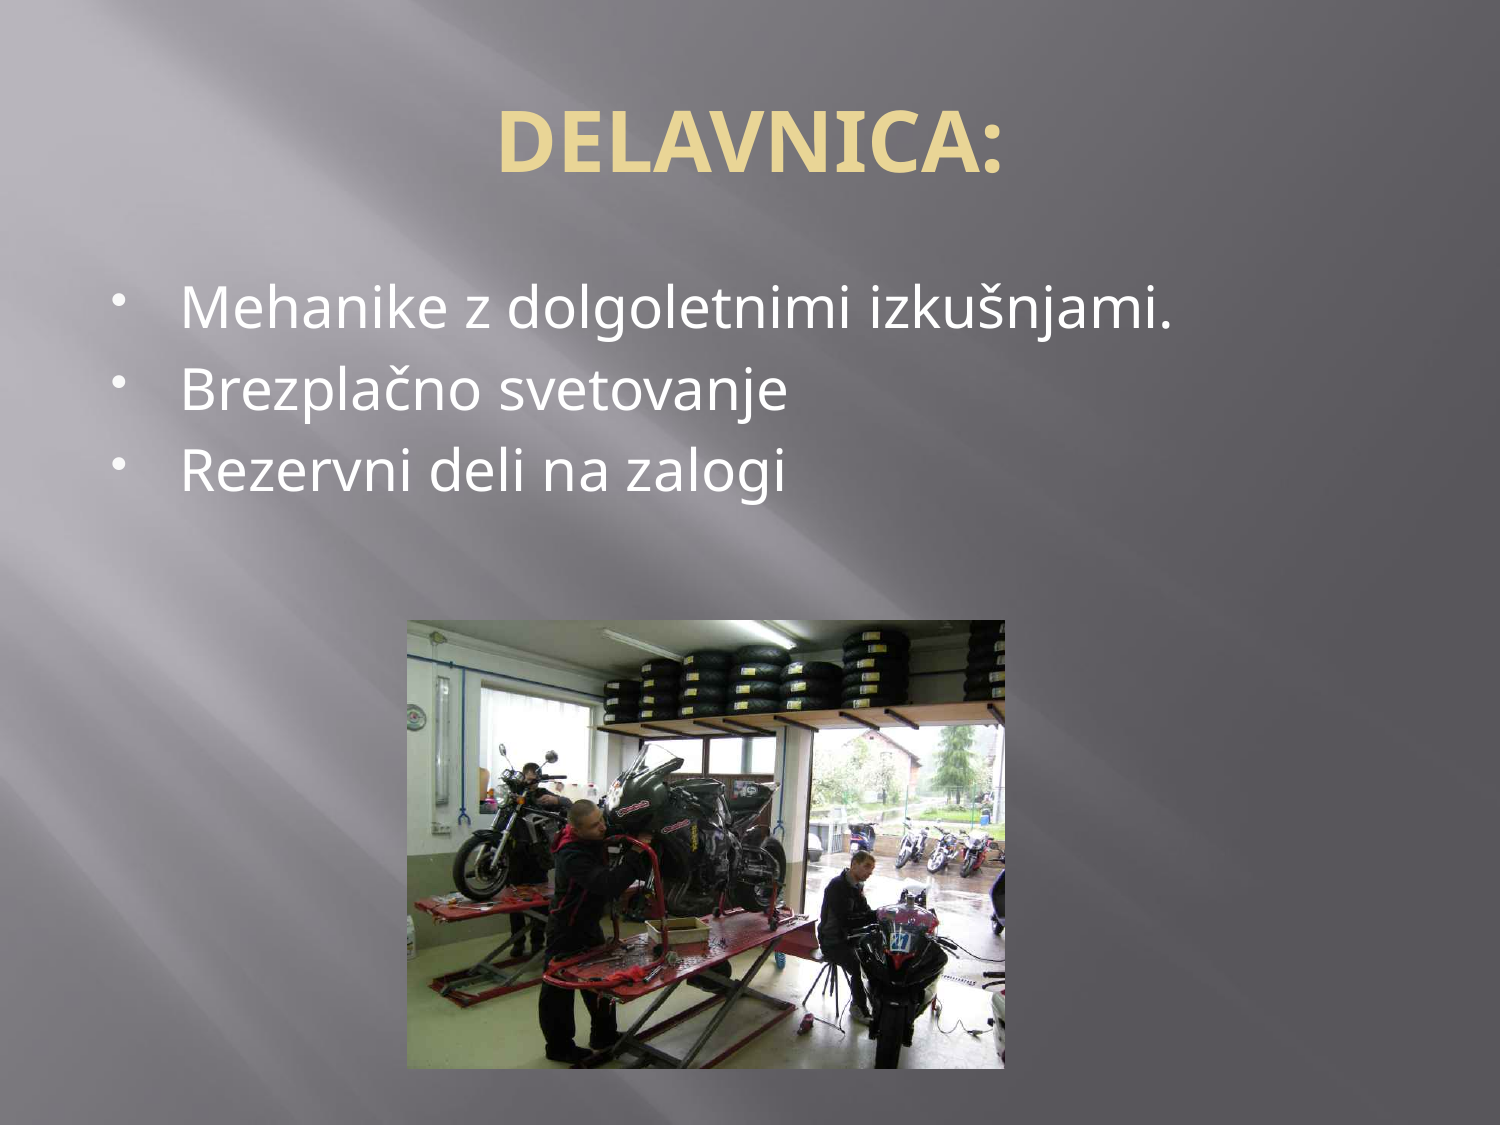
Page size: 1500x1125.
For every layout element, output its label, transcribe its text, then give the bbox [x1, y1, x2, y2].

picture [0, 0, 1500, 1125]
title DELAVNICA: [75, 45, 1425, 233]
list Mehanike z dolgoletnimi izkušnjami. Brezplačno svetovanje Rezervni deli na zalogi [75, 262, 1425, 1035]
